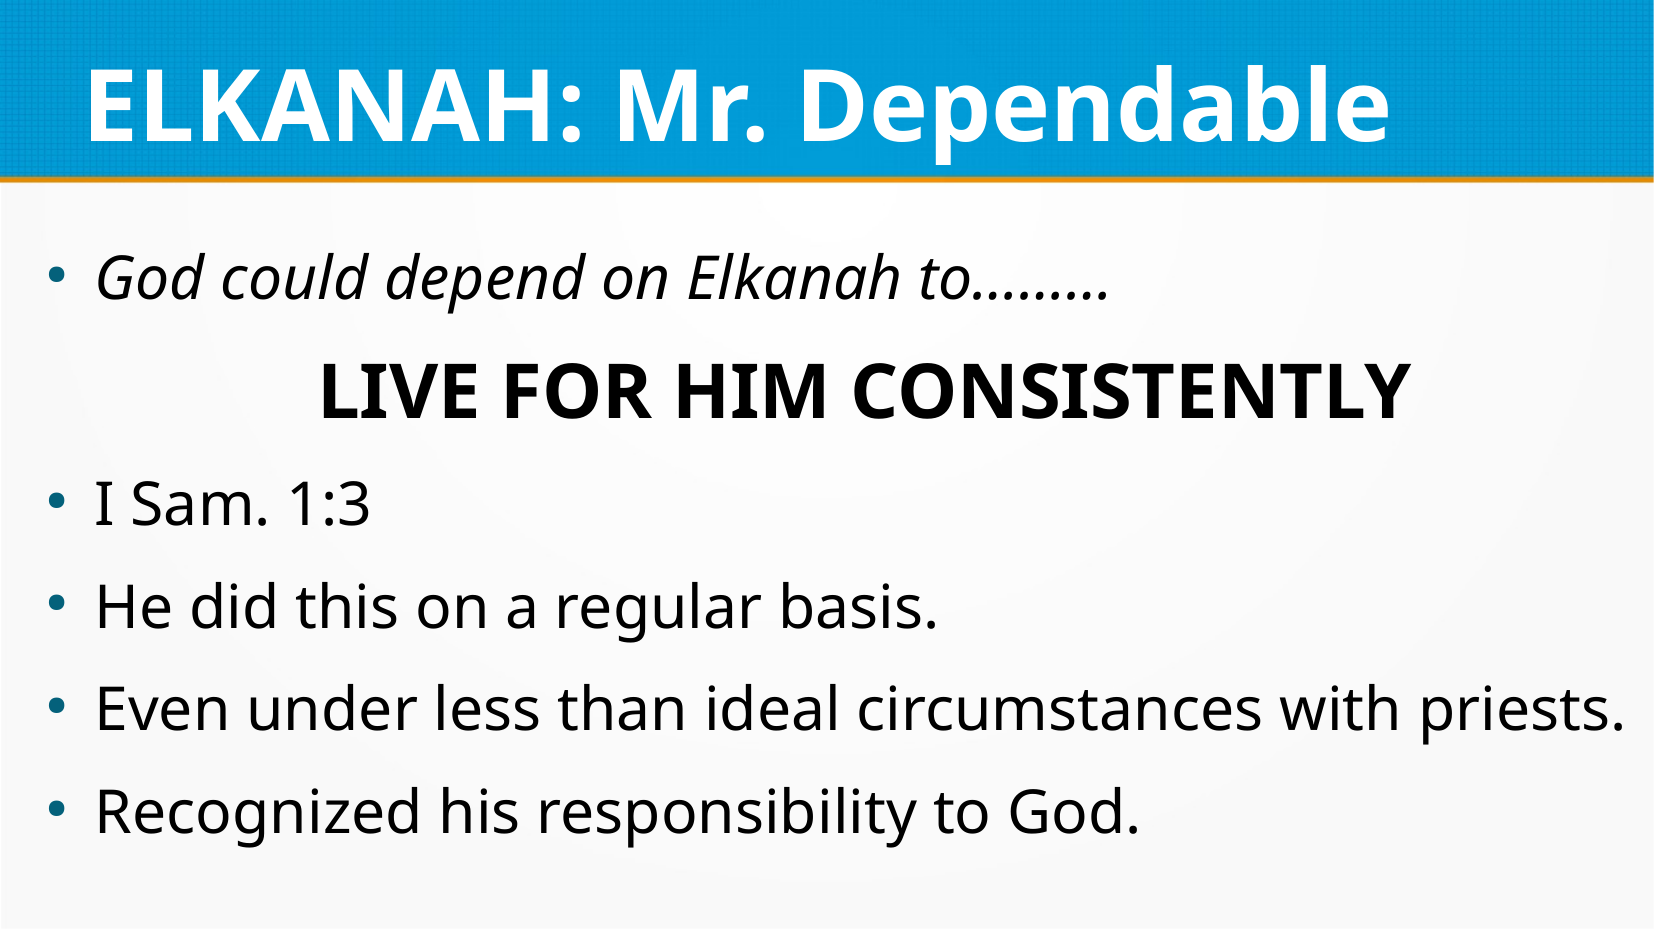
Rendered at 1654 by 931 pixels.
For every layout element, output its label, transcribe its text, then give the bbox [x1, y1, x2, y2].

picture [0, 175, 1654, 931]
list God could depend on Elkanah to……… LIVE FOR HIM CONSISTENTLY I Sam. 1:3 He did this on a regular basis. Even under less than ideal circumstances with priests. Recognized his responsibility to God. [30, 234, 1636, 884]
title ELKANAH: Mr. Dependable [82, 14, 1571, 171]
